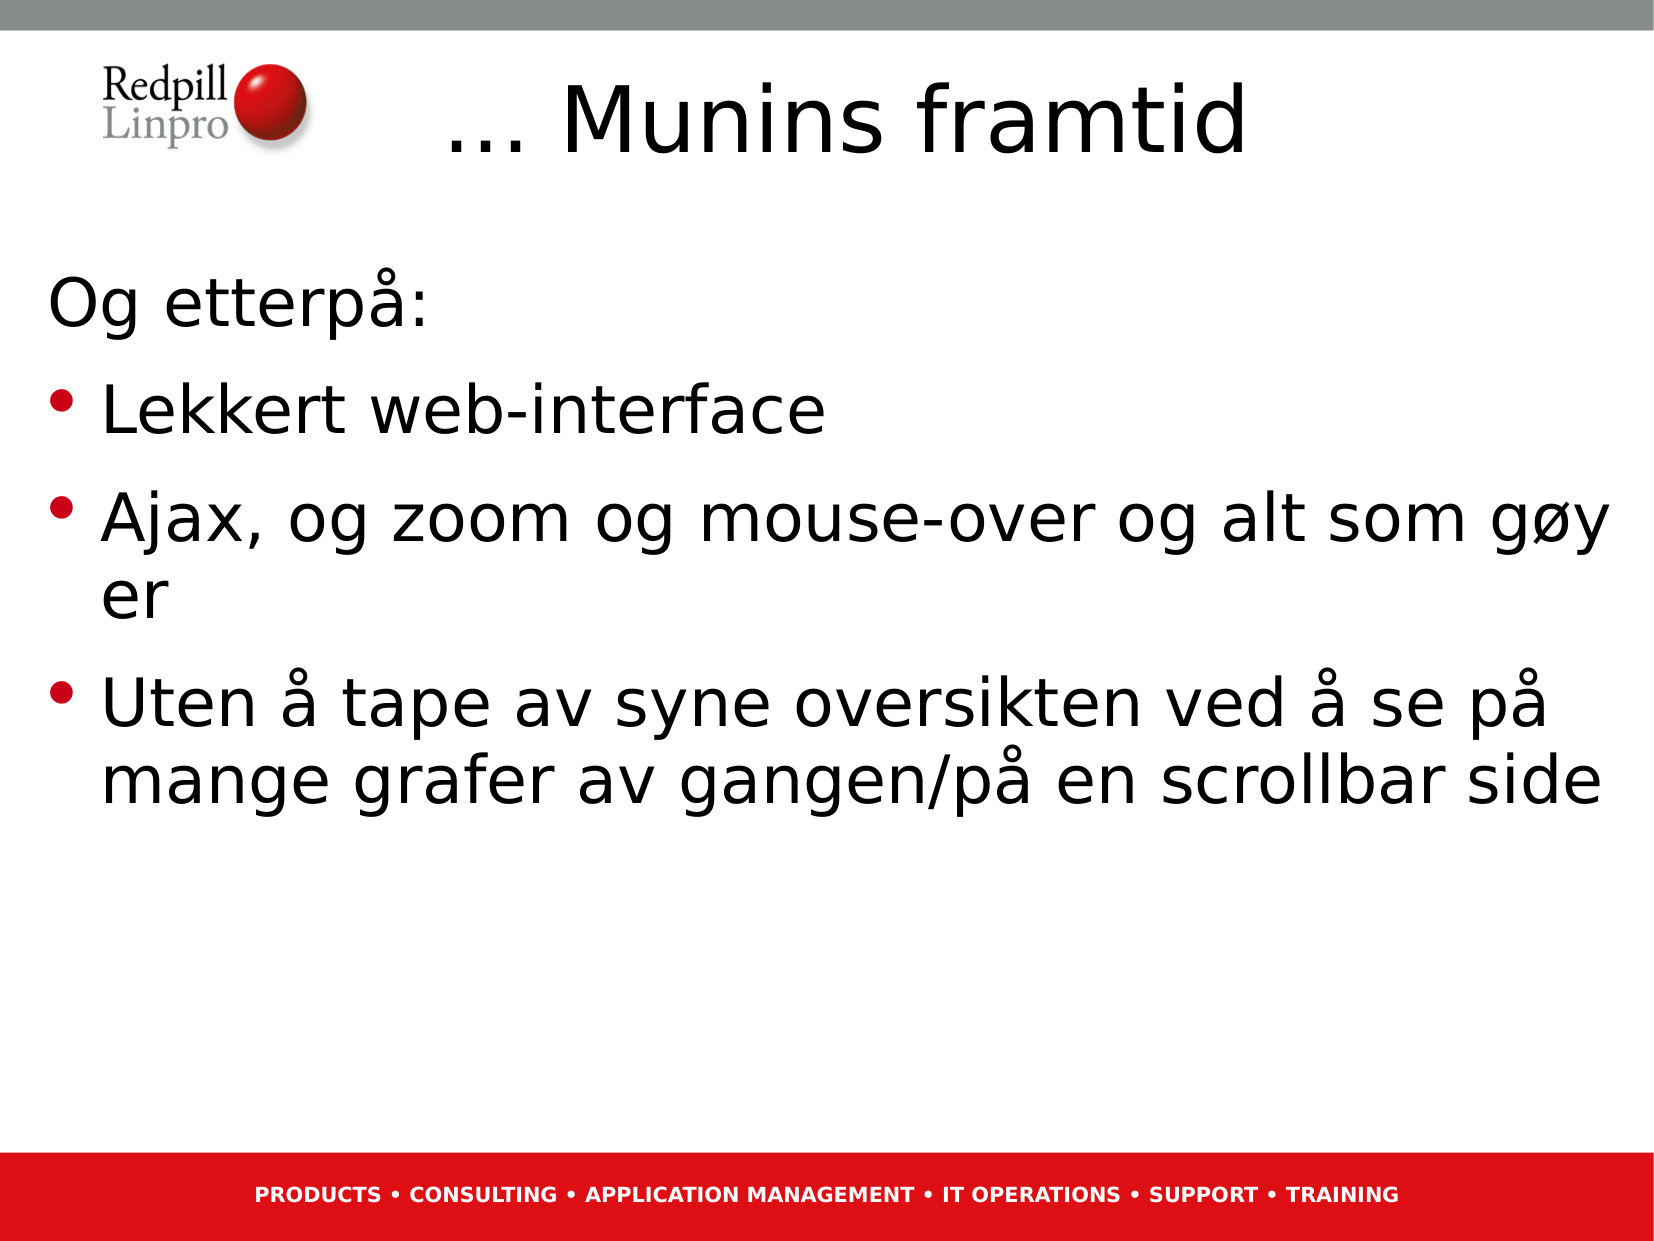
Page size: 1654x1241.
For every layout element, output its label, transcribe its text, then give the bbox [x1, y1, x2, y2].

picture [0, 0, 1654, 1241]
list Og etterpå: Lekkert web-interface Ajax, og zoom og mouse-over og alt som gøy er Uten å tape av syne oversikten ved å se på mange grafer av gangen/på en scrollbar side [29, 264, 1625, 1034]
title ... Munins framtid [442, 67, 1571, 264]
